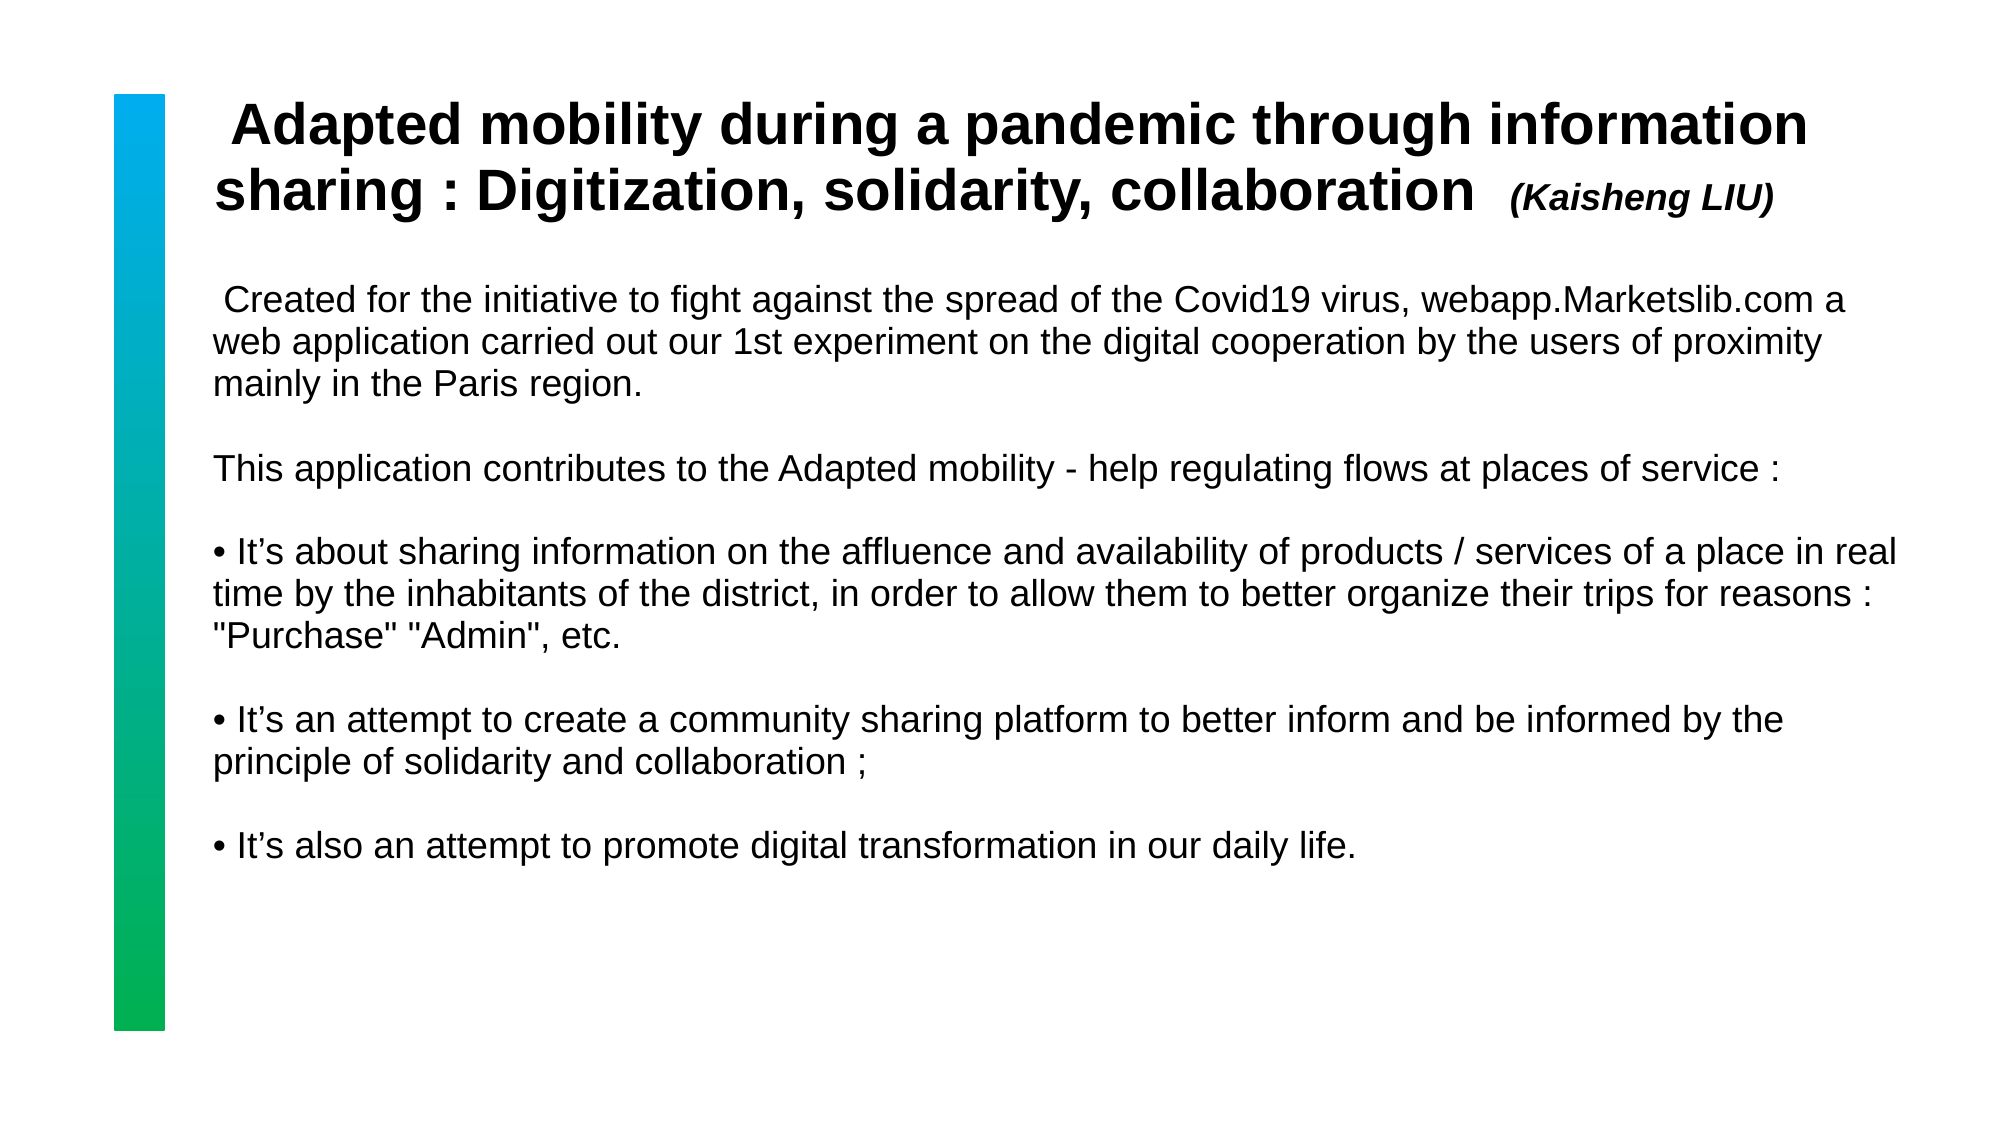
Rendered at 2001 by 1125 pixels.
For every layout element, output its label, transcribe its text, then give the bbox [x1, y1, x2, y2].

text_box Created for the initiative to fight against the spread of the Covid19 virus, webapp.Marketslib.com a web application carried out our 1st experiment on the digital cooperation by the users of proximity mainly in the Paris region. This application contributes to the Adapted mobility - help regulating flows at places of service : • It’s about sharing information on the affluence and availability of products / services of a place in real time by the inhabitants of the district, in order to allow them to better organize their trips for reasons : "Purchase" "Admin", etc. • It’s an attempt to create a community sharing platform to better inform and be informed by the principle of solidarity and collaboration ; • It’s also an attempt to promote digital transformation in our daily life. [198, 271, 1938, 875]
text_box [114, 765, 165, 1031]
text_box Adapted mobility during a pandemic through information sharing : Digitization, solidarity, collaboration (Kaisheng LIU) [199, 84, 1834, 230]
text_box [114, 94, 165, 593]
